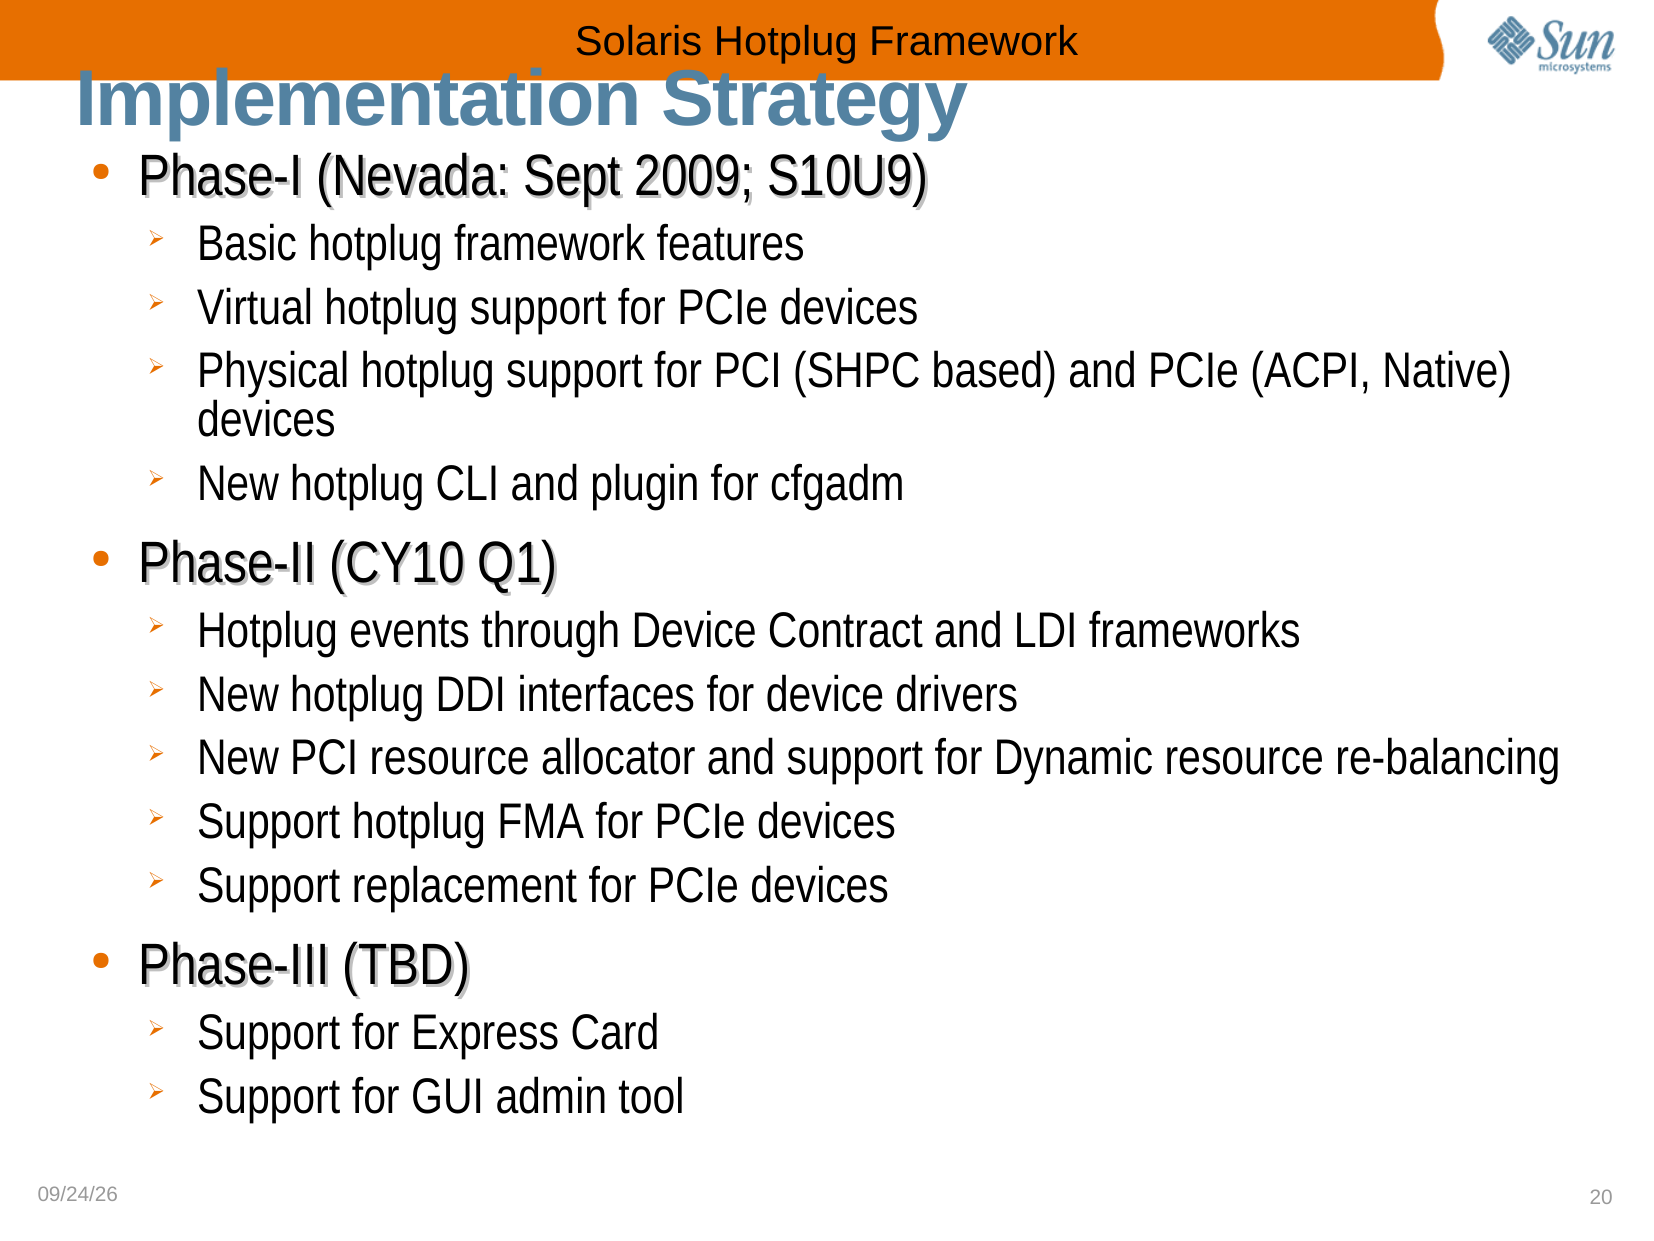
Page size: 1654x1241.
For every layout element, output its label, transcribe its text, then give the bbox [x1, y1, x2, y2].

picture [0, 0, 1654, 83]
list Phase-I (Nevada: Sept 2009; S10U9) Basic hotplug framework features Virtual hotplug support for PCIe devices Physical hotplug support for PCI (SHPC based) and PCIe (ACPI, Native) devices New hotplug CLI and plugin for cfgadm Phase-II (CY10 Q1) Hotplug events through Device Contract and LDI frameworks New hotplug DDI interfaces for device drivers New PCI resource allocator and support for Dynamic resource re-balancing Support hotplug FMA for PCIe devices Support replacement for PCIe devices Phase-III (TBD) Support for Express Card Support for GUI admin tool [71, 150, 1613, 1208]
picture [784, 35, 796, 53]
picture [840, 35, 851, 52]
title Implementation Strategy [75, 61, 1577, 150]
